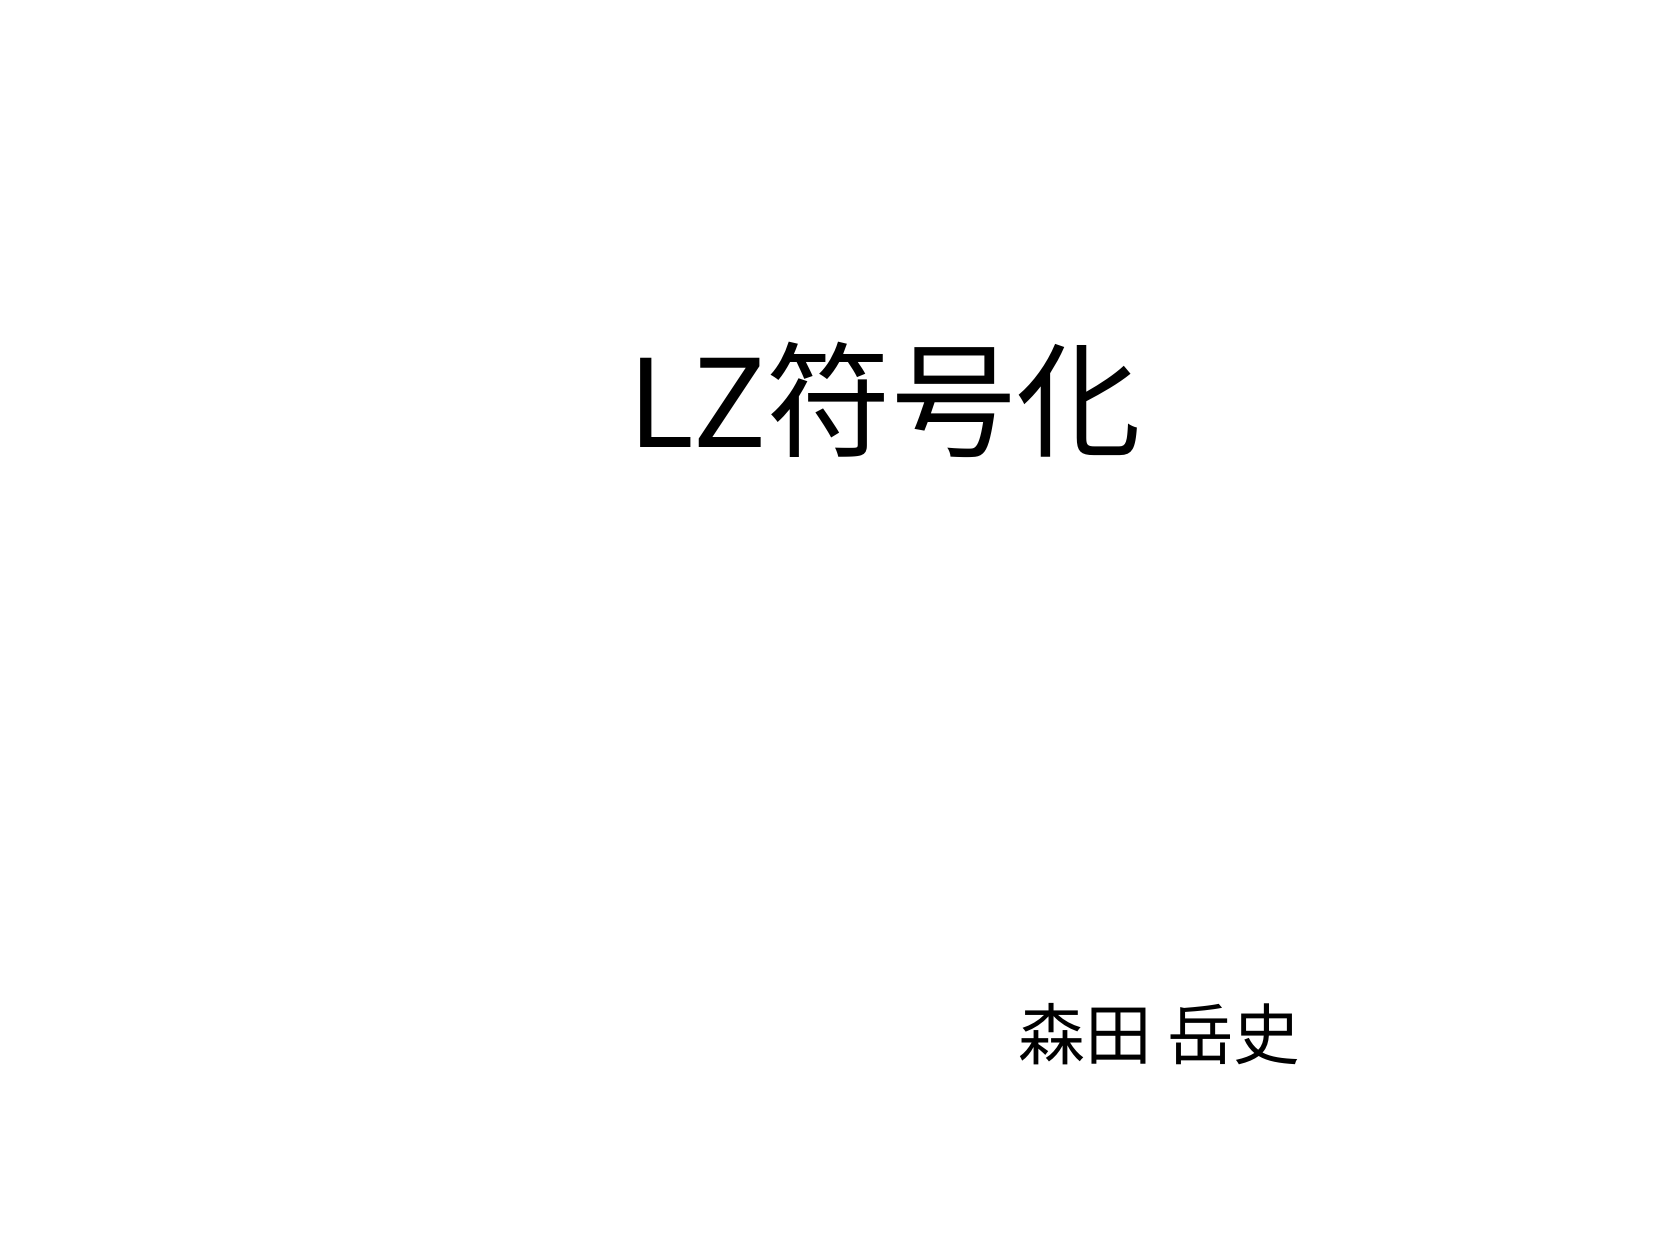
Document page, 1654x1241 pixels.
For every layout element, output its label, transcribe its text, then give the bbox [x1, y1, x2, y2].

text_box 森田 岳史 [1003, 974, 1625, 1063]
text_box LZ符号化 [413, 295, 1270, 499]
